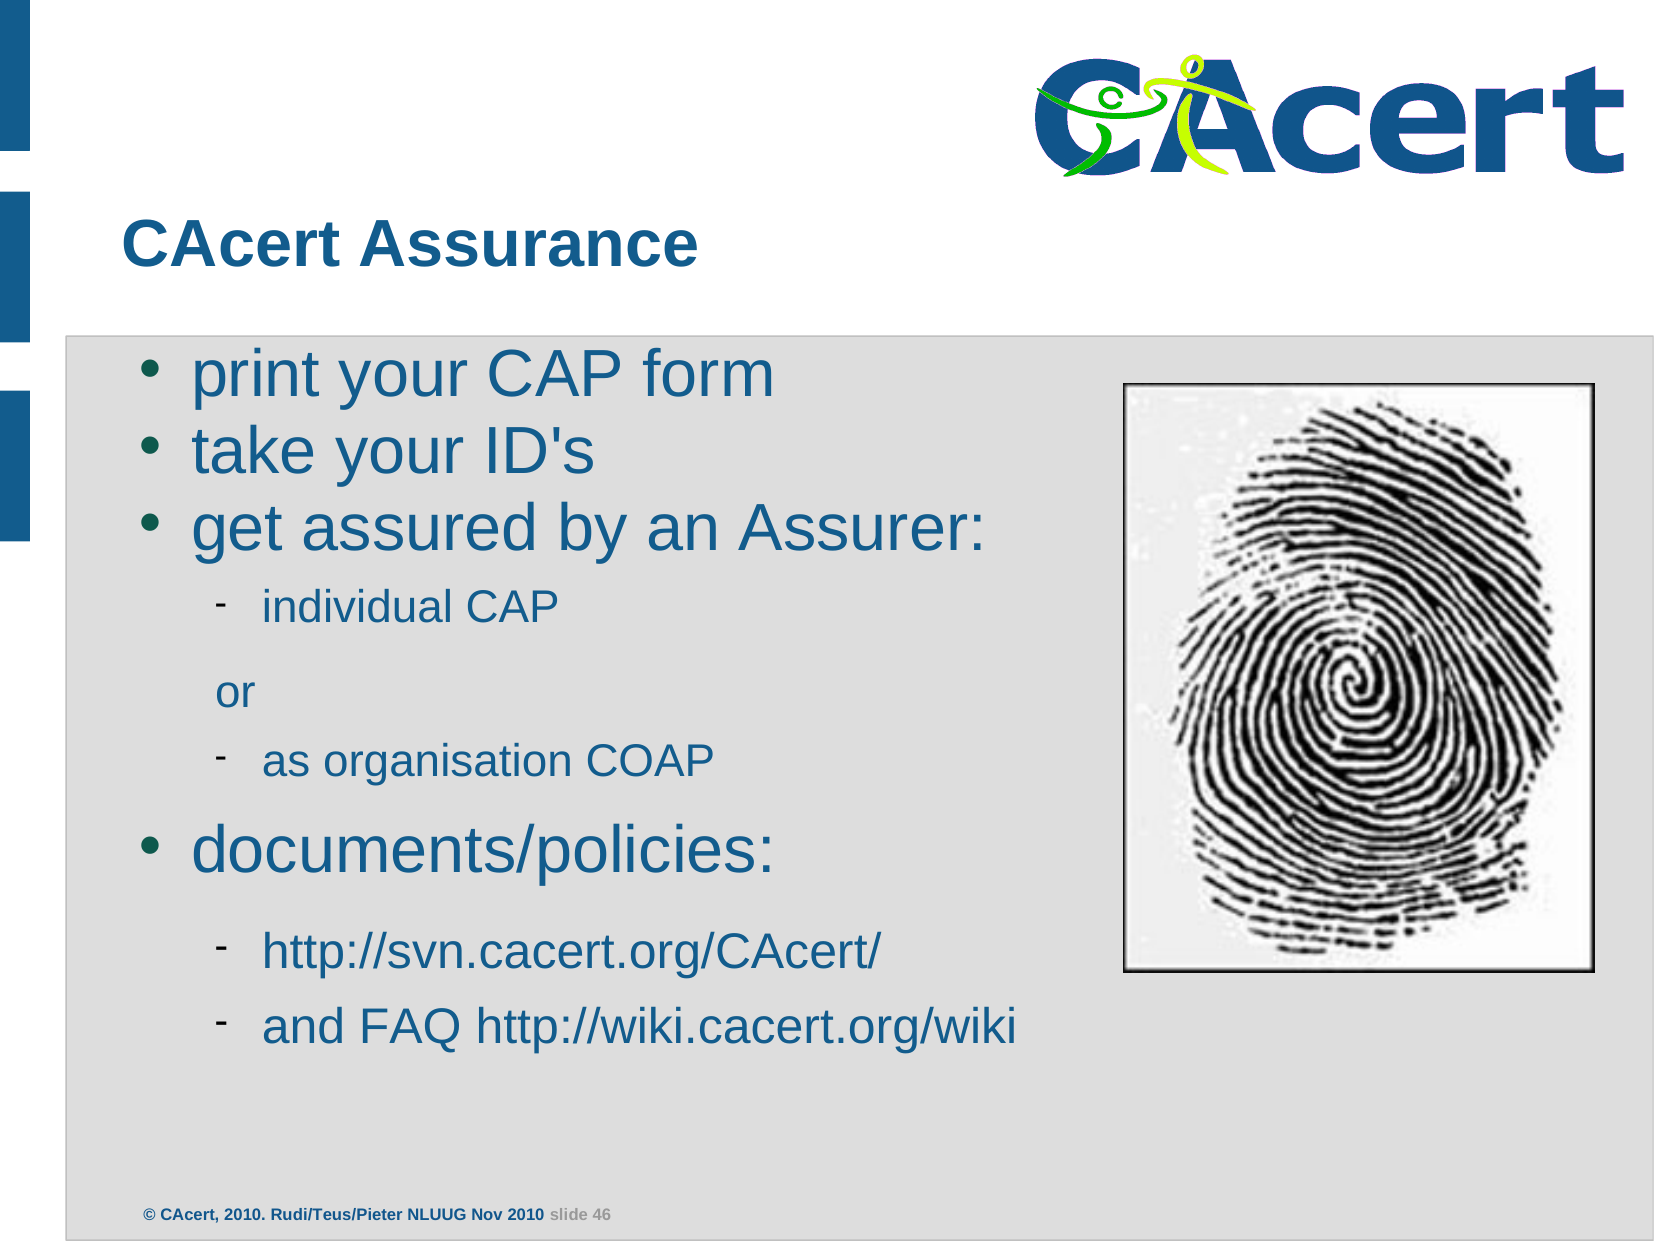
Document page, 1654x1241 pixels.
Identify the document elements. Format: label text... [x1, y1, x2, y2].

picture [1123, 383, 1595, 973]
picture [1033, 53, 1625, 178]
title CAcert Assurance [121, 184, 1534, 309]
list print your CAP form take your ID's get assured by an Assurer: individual CAP or as organisation COAP documents/policies: http://svn.cacert.org/CAcert/ and FAQ http://wiki.cacert.org/wiki [121, 344, 1596, 1085]
